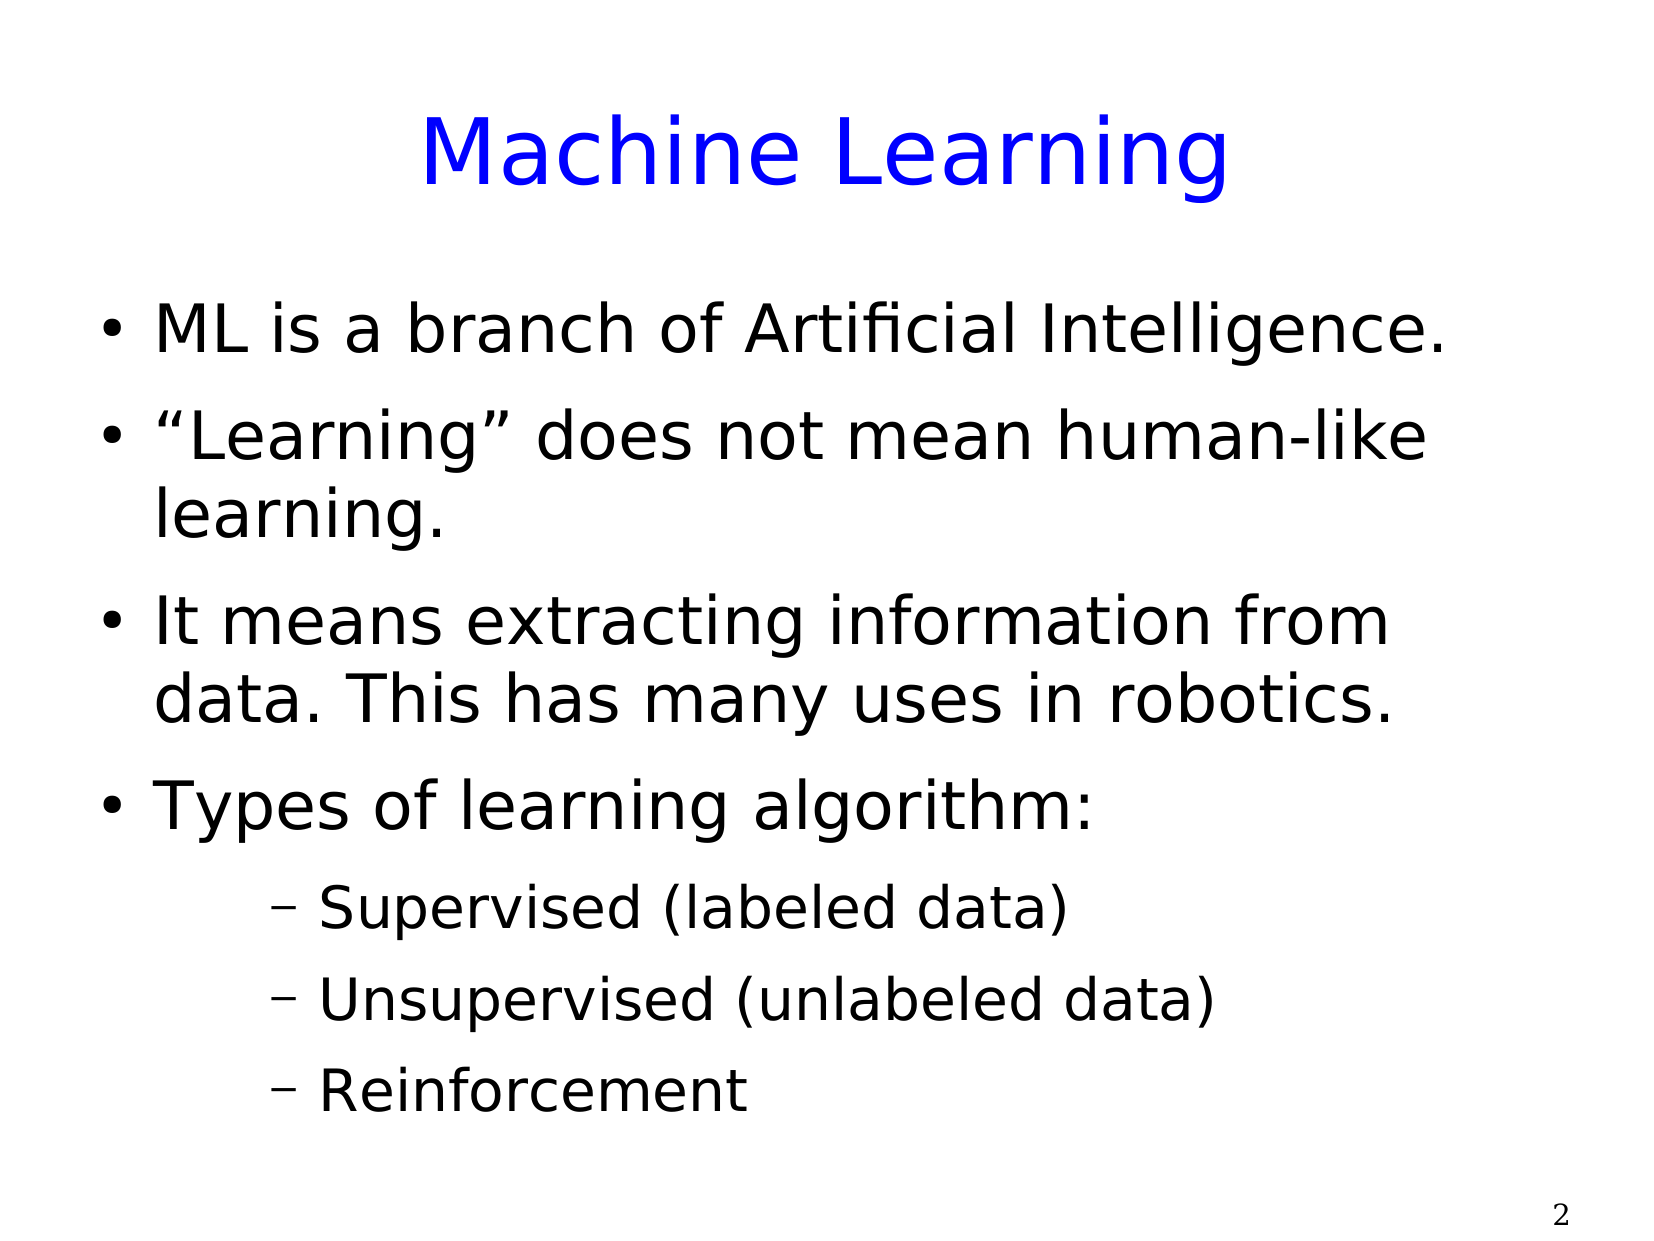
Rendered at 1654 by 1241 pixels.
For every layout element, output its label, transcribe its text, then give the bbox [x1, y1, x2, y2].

list ML is a branch of Artificial Intelligence. “Learning” does not mean human-like learning. It means extracting information from data. This has many uses in robotics. Types of learning algorithm: Supervised (labeled data) Unsupervised (unlabeled data) Reinforcement [82, 290, 1571, 1157]
title Machine Learning [82, 49, 1571, 257]
